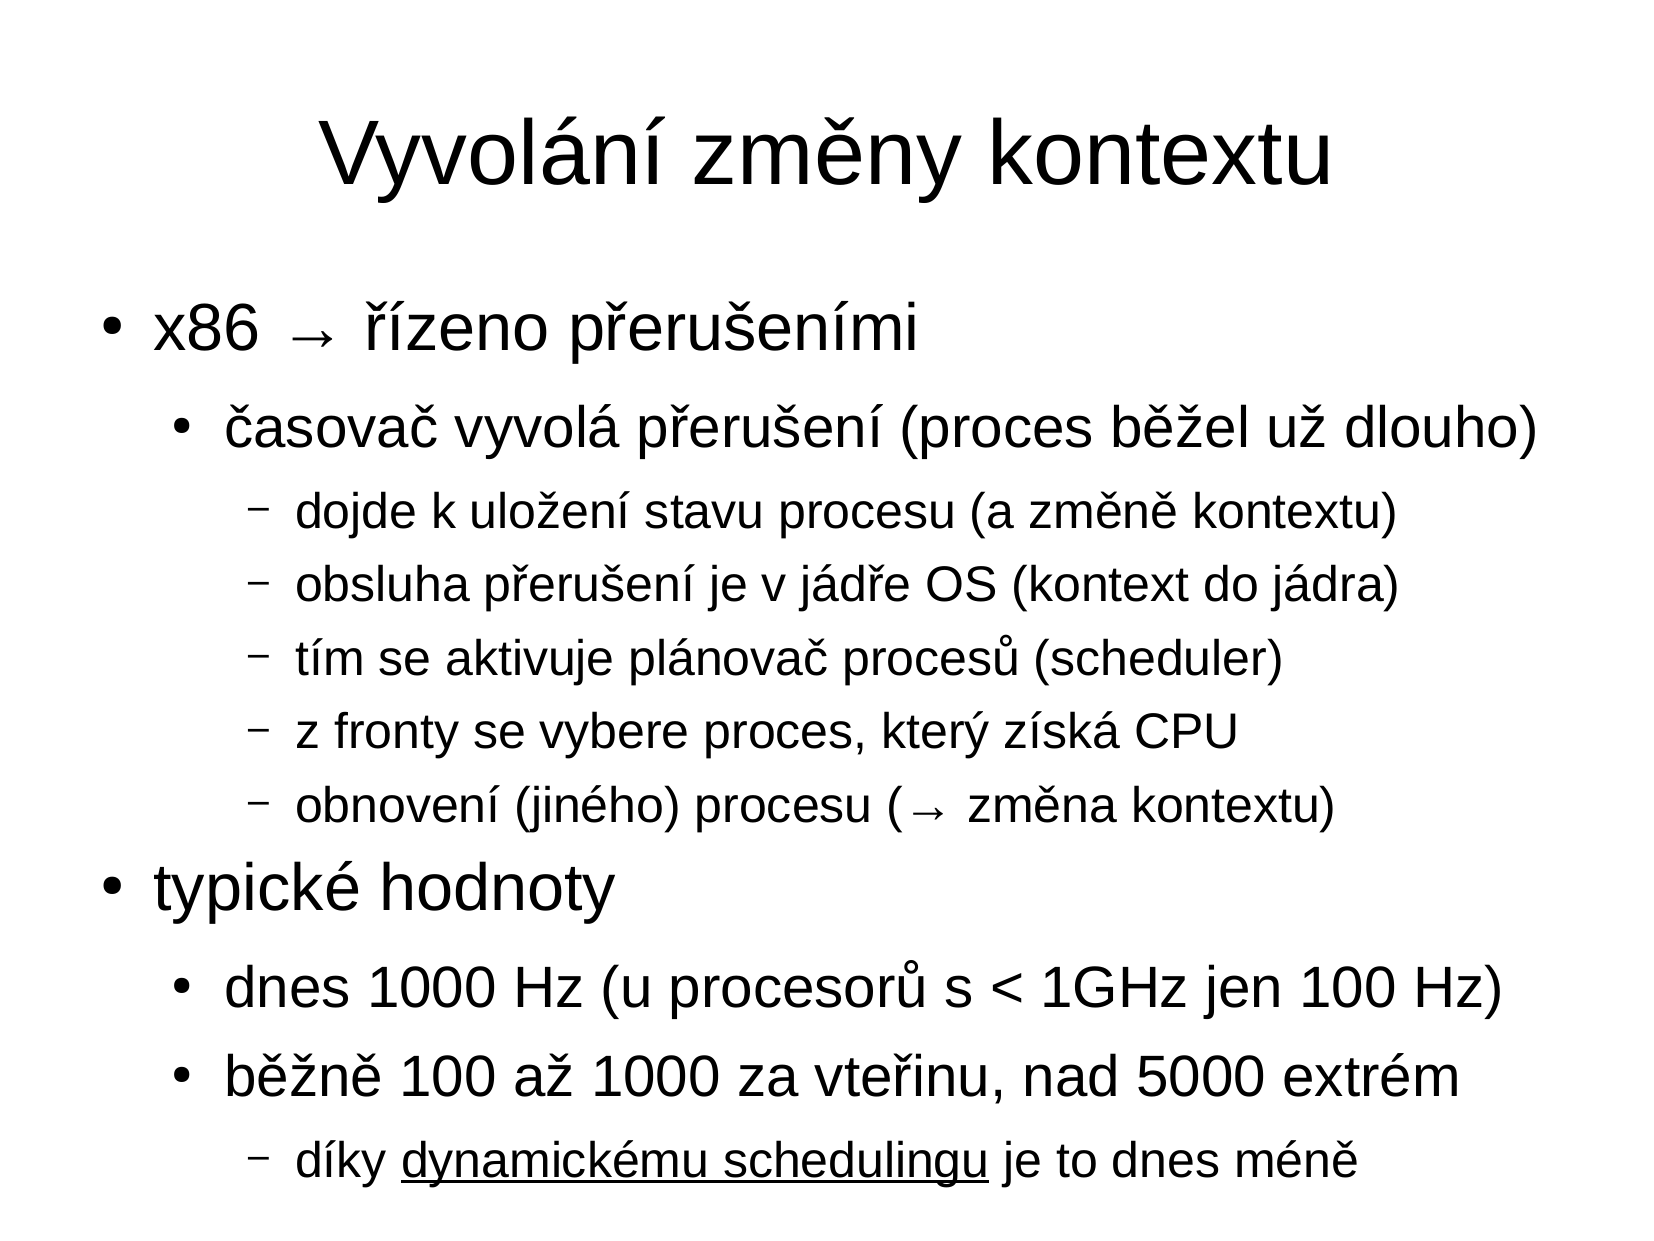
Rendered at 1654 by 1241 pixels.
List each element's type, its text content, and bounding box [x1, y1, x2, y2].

list x86 → řízeno přerušeními časovač vyvolá přerušení (proces běžel už dlouho) dojde k uložení stavu procesu (a změně kontextu) obsluha přerušení je v jádře OS (kontext do jádra) tím se aktivuje plánovač procesů (scheduler) z fronty se vybere proces, který získá CPU obnovení (jiného) procesu (→ změna kontextu) typické hodnoty dnes 1000 Hz (u procesorů s < 1GHz jen 100 Hz) běžně 100 až 1000 za vteřinu, nad 5000 extrém díky dynamickému schedulingu je to dnes méně [82, 290, 1571, 1188]
title Vyvolání změny kontextu [82, 56, 1571, 250]
